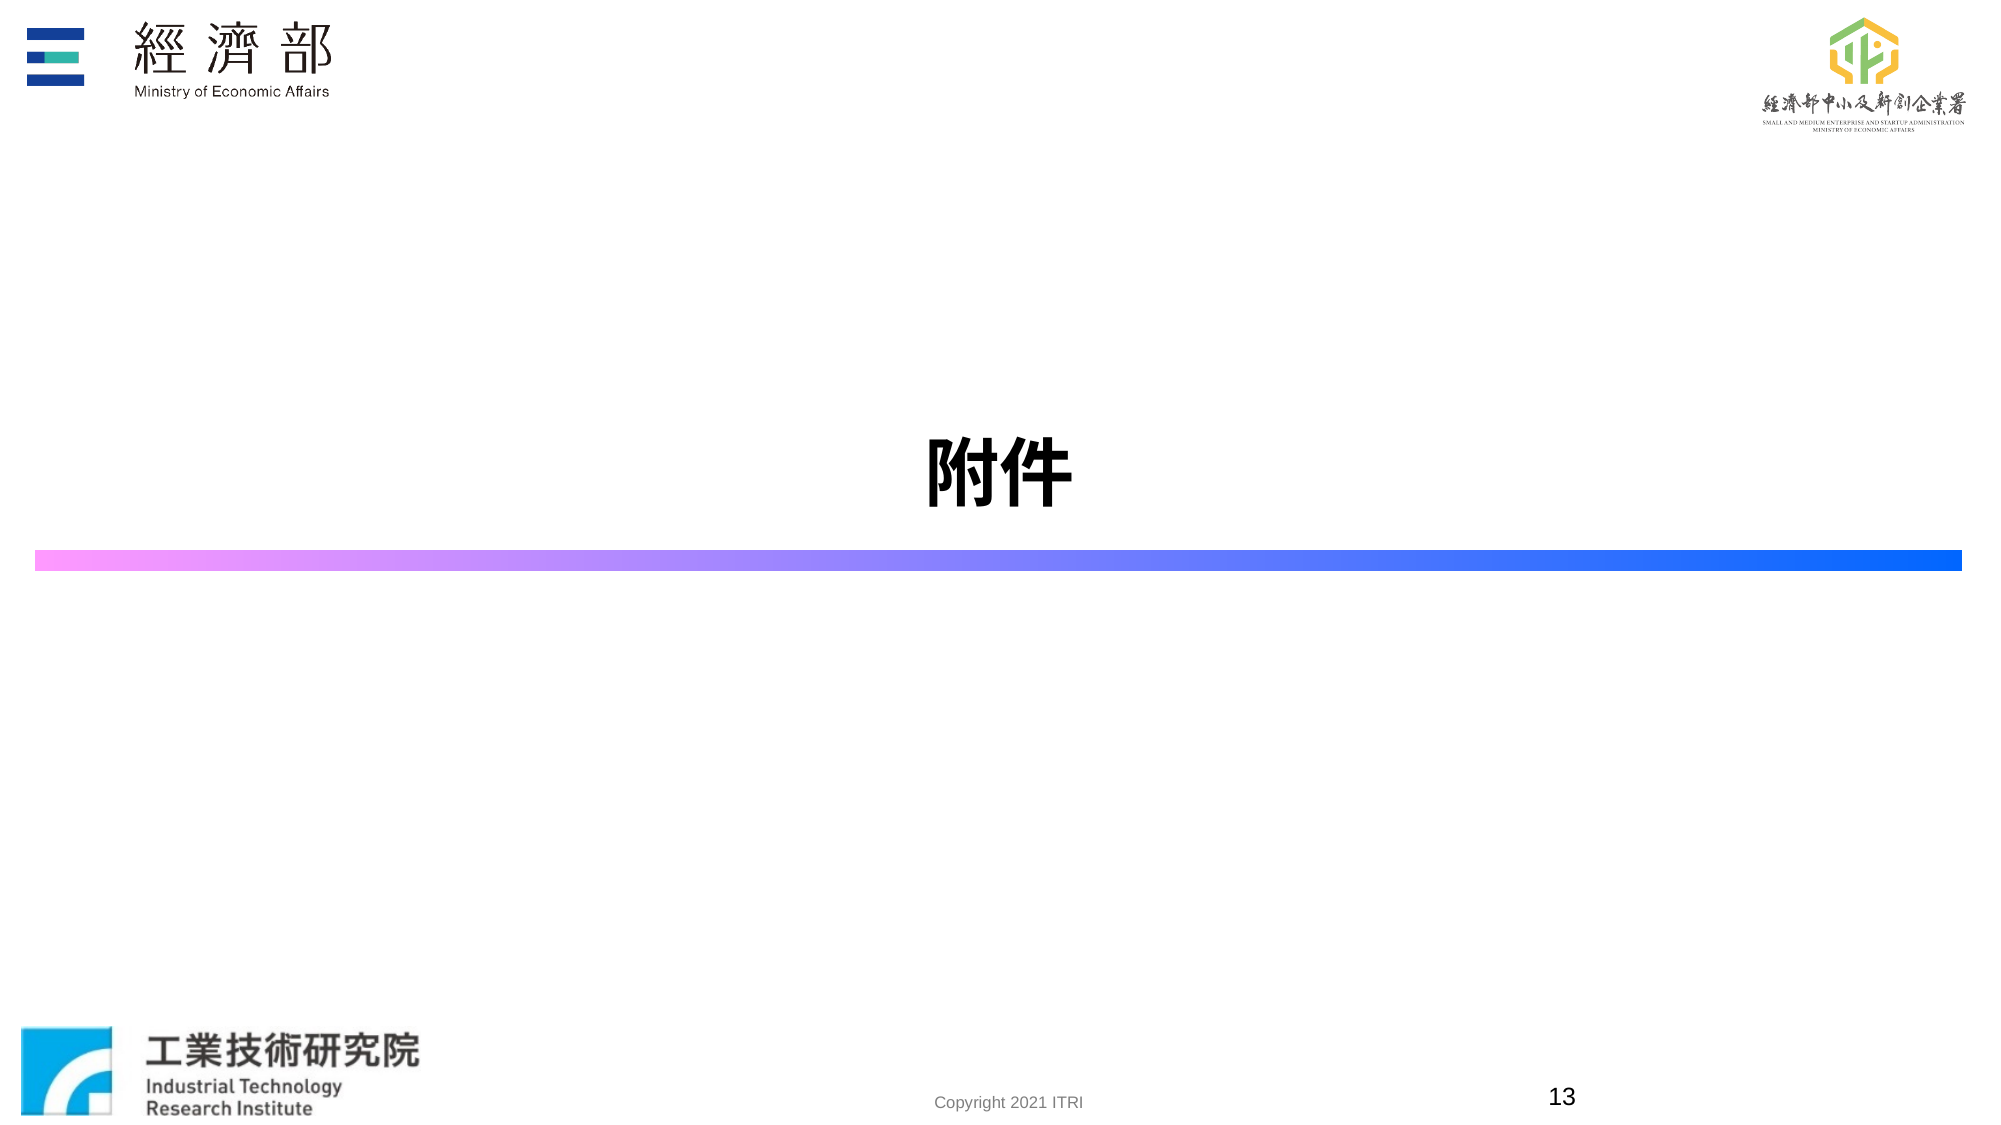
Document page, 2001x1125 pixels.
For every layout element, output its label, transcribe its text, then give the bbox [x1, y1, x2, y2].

title 附件 [150, 349, 1851, 591]
text_box 13 [1533, 1073, 2000, 1125]
